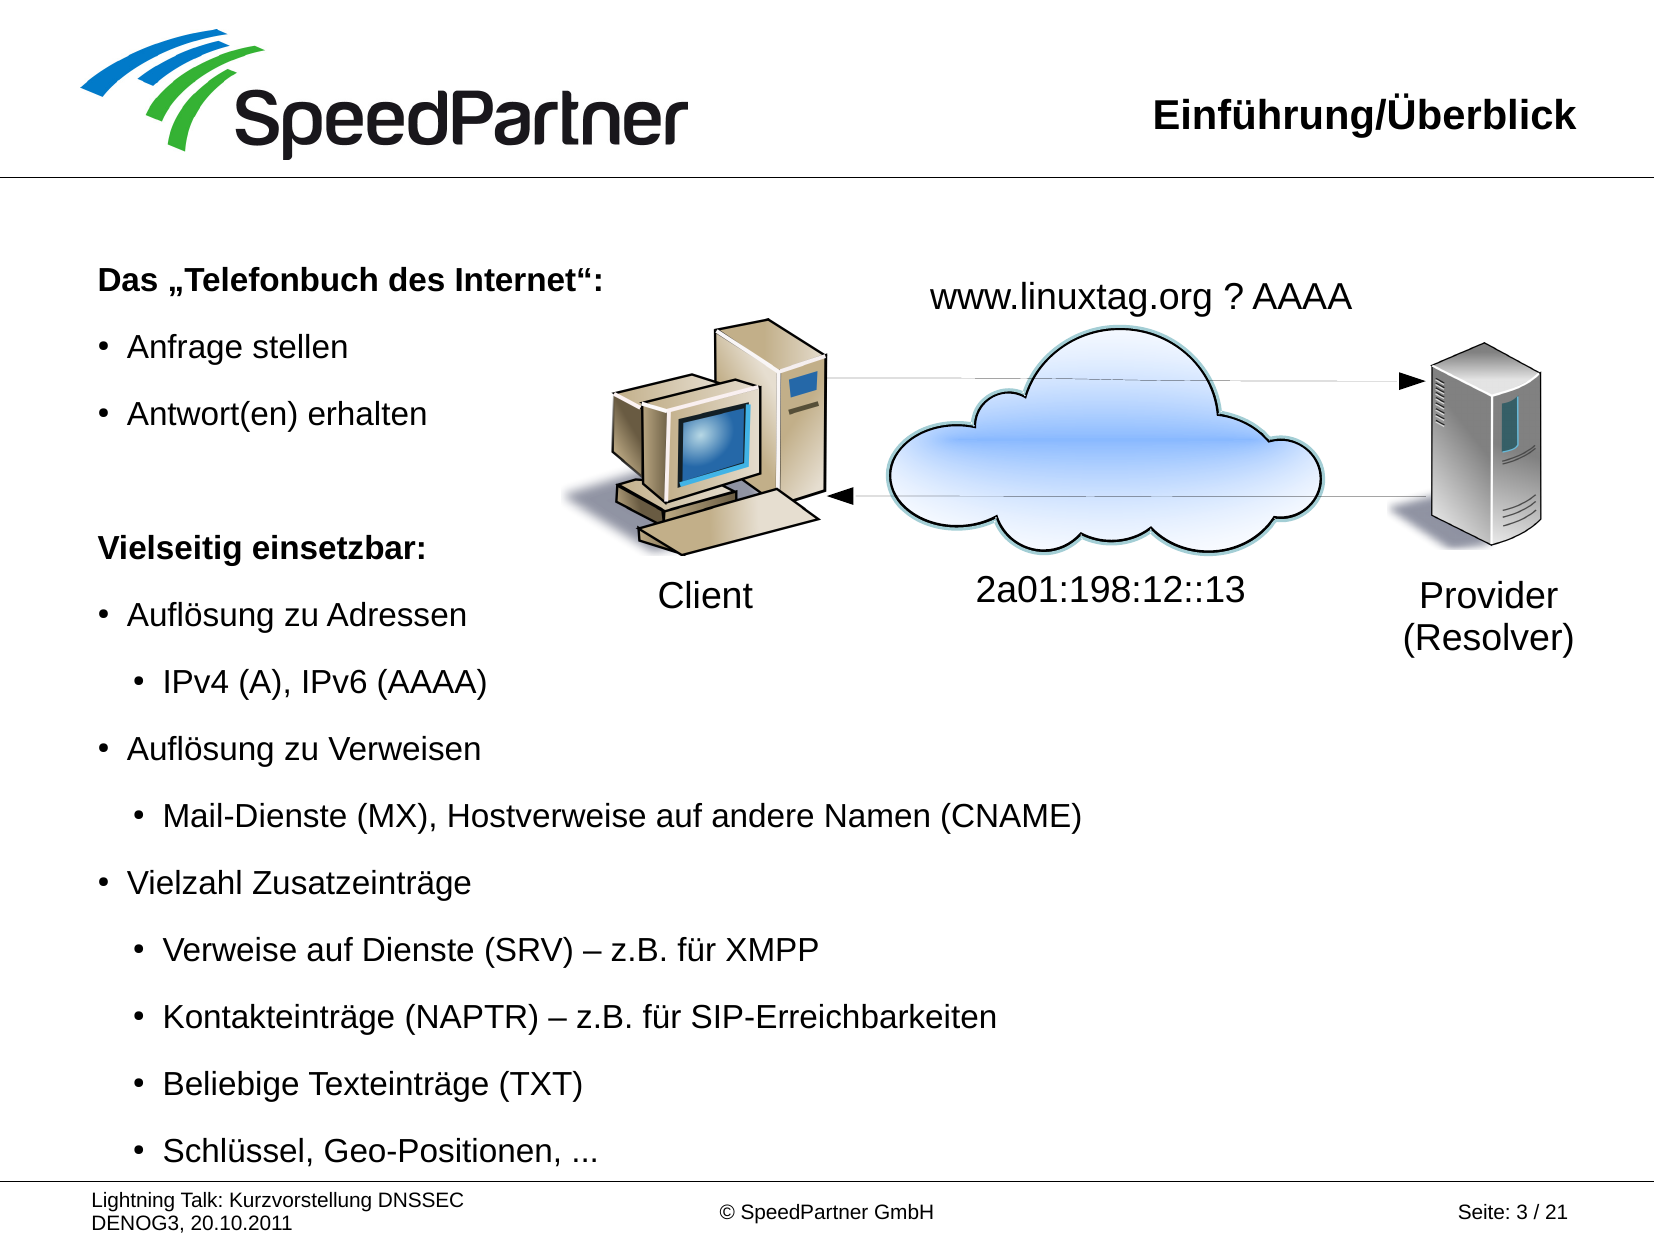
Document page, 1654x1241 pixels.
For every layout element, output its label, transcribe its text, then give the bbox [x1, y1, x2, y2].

title Einführung/Überblick [590, 70, 1577, 160]
text_box Das „Telefonbuch des Internet“: Anfrage stellen Antwort(en) erhalten Vielseitig einsetzbar: Auflösung zu Adressen IPv4 (A), IPv6 (AAAA) Auflösung zu Verweisen Mail-Dienste (MX), Hostverweise auf andere Namen (CNAME) Vielzahl Zusatzeinträge Verweise auf Dienste (SRV) – z.B. für XMPP Kontakteinträge (NAPTR) – z.B. für SIP-Erreichbarkeiten Beliebige Texteinträge (TXT) Schlüssel, Geo-Positionen, ... [82, 253, 1565, 1178]
text_box 2a01:198:12::13 [960, 561, 1261, 618]
picture [885, 379, 1326, 496]
text_box Provider (Resolver) [1387, 566, 1590, 666]
picture [561, 318, 828, 556]
picture [885, 324, 1326, 380]
picture [885, 497, 1326, 557]
text_box Client [642, 566, 768, 624]
picture [80, 29, 688, 160]
picture [1387, 342, 1542, 550]
text_box www.linuxtag.org ? AAAA [915, 267, 1370, 325]
